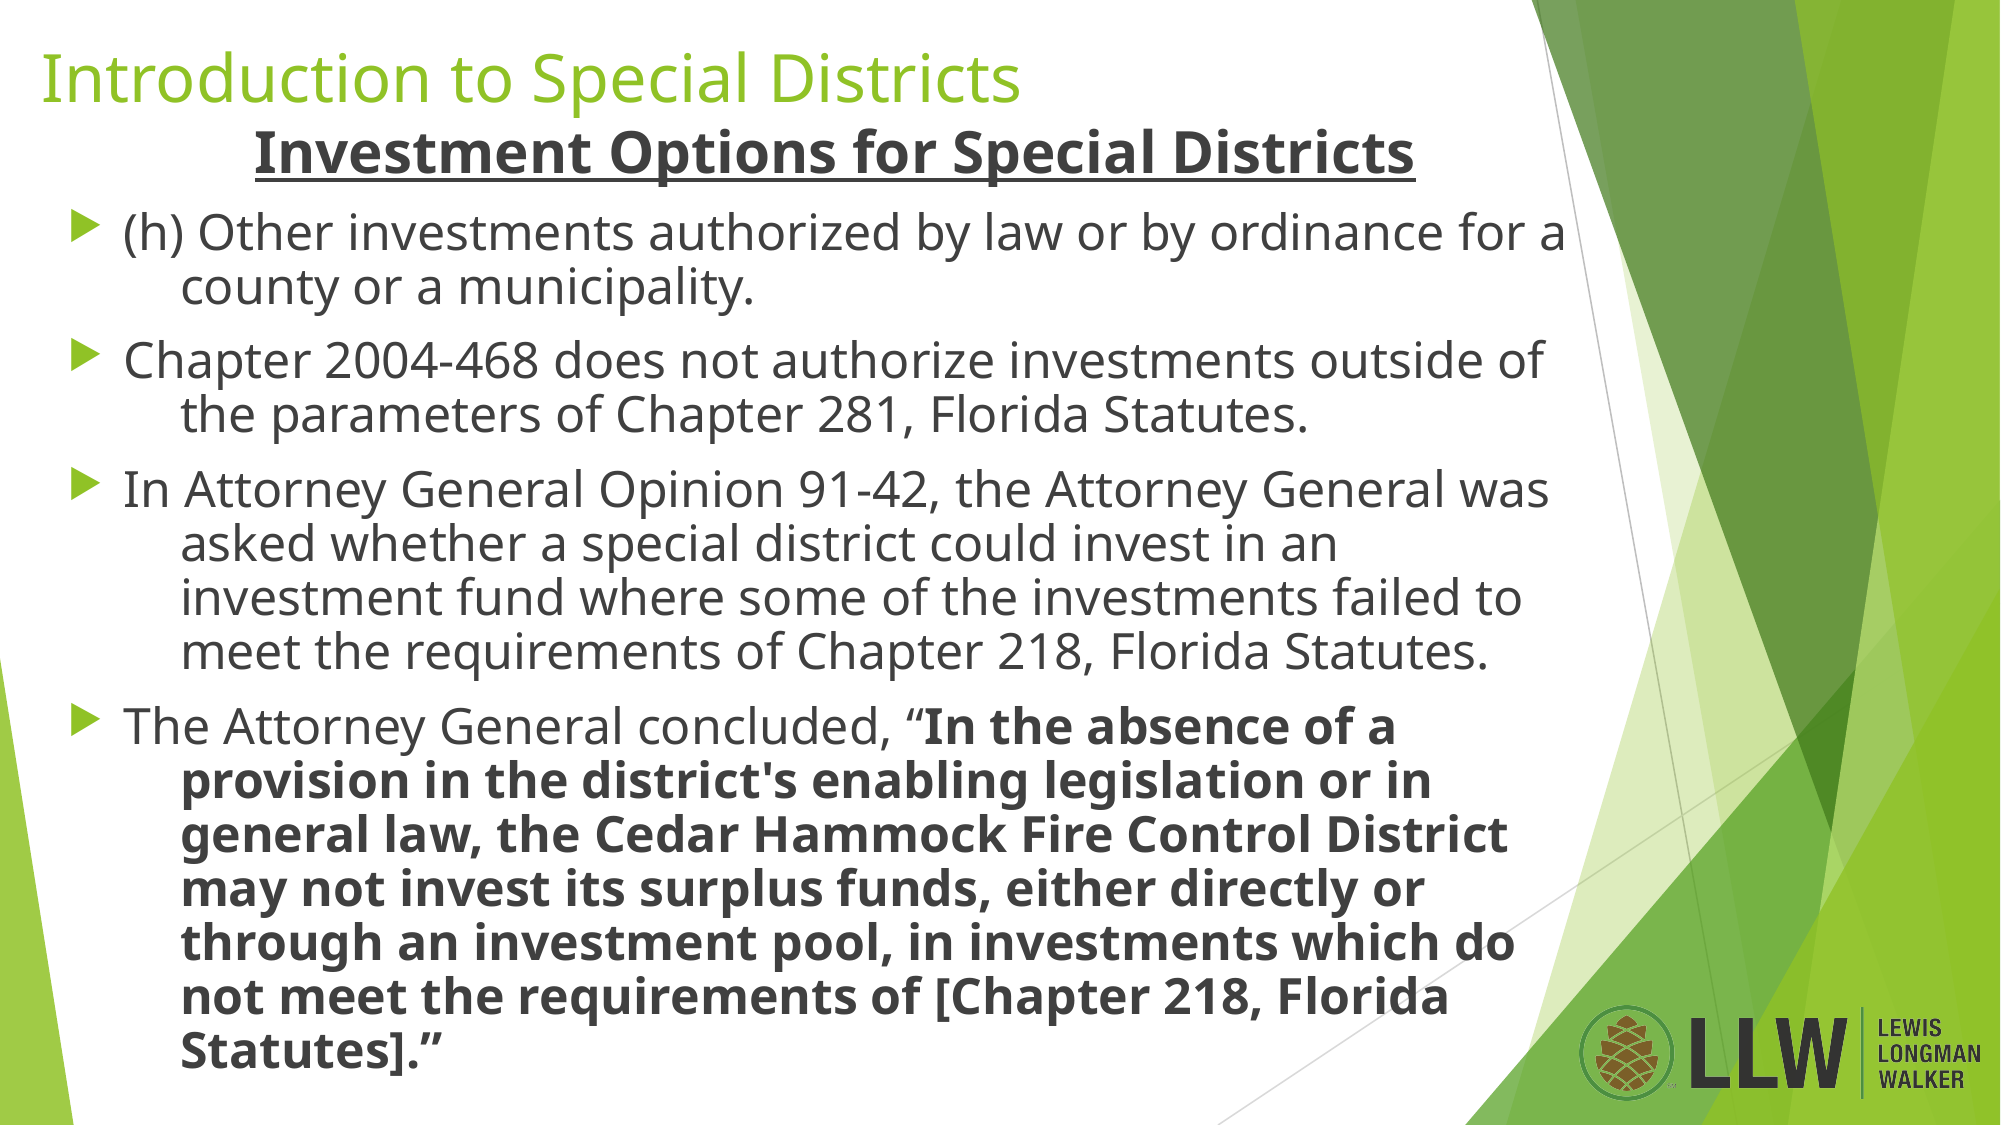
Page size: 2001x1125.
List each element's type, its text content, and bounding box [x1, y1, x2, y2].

title Introduction to Special Districts [26, 28, 1437, 143]
picture [1579, 1005, 1980, 1101]
list Investment Options for Special Districts (h) Other investments authorized by law or by ordinance for a county or a municipality. Chapter 2004-468 does not authorize investments outside of the parameters of Chapter 281, Florida Statutes. In Attorney General Opinion 91-42, the Attorney General was asked whether a special district could invest in an investment fund where some of the investments failed to meet the requirements of Chapter 218, Florida Statutes. The Attorney General concluded, “In the absence of a provision in the district's enabling legislation or in general law, the Cedar Hammock Fire Control District may not invest its surplus funds, either directly or through an investment pool, in investments which do not meet the requirements of [Chapter 218, Florida Statutes].” [52, 115, 1619, 1101]
